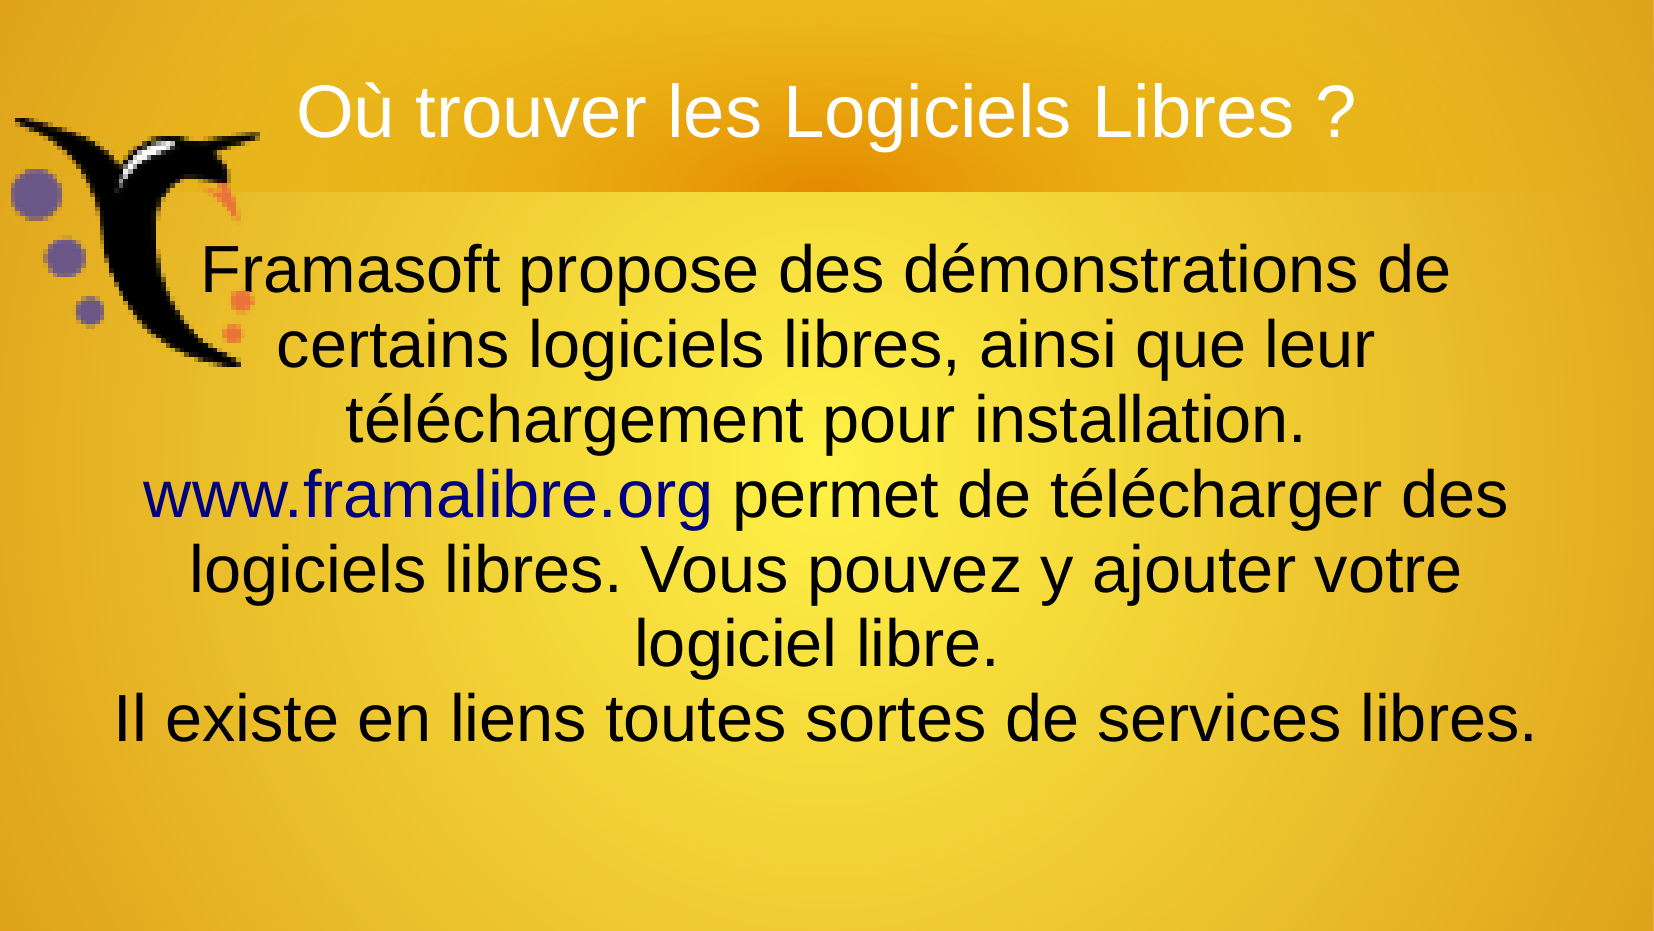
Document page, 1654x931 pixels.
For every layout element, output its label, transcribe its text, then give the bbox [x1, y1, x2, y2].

title Où trouver les Logiciels Libres ? [82, 35, 1571, 189]
picture [11, 118, 260, 367]
subtitle Framasoft propose des démonstrations de certains logiciels libres, ainsi que leur téléchargement pour installation. www.framalibre.org permet de télécharger des logiciels libres. Vous pouvez y ajouter votre logiciel libre. Il existe en liens toutes sortes de services libres. [82, 195, 1571, 794]
